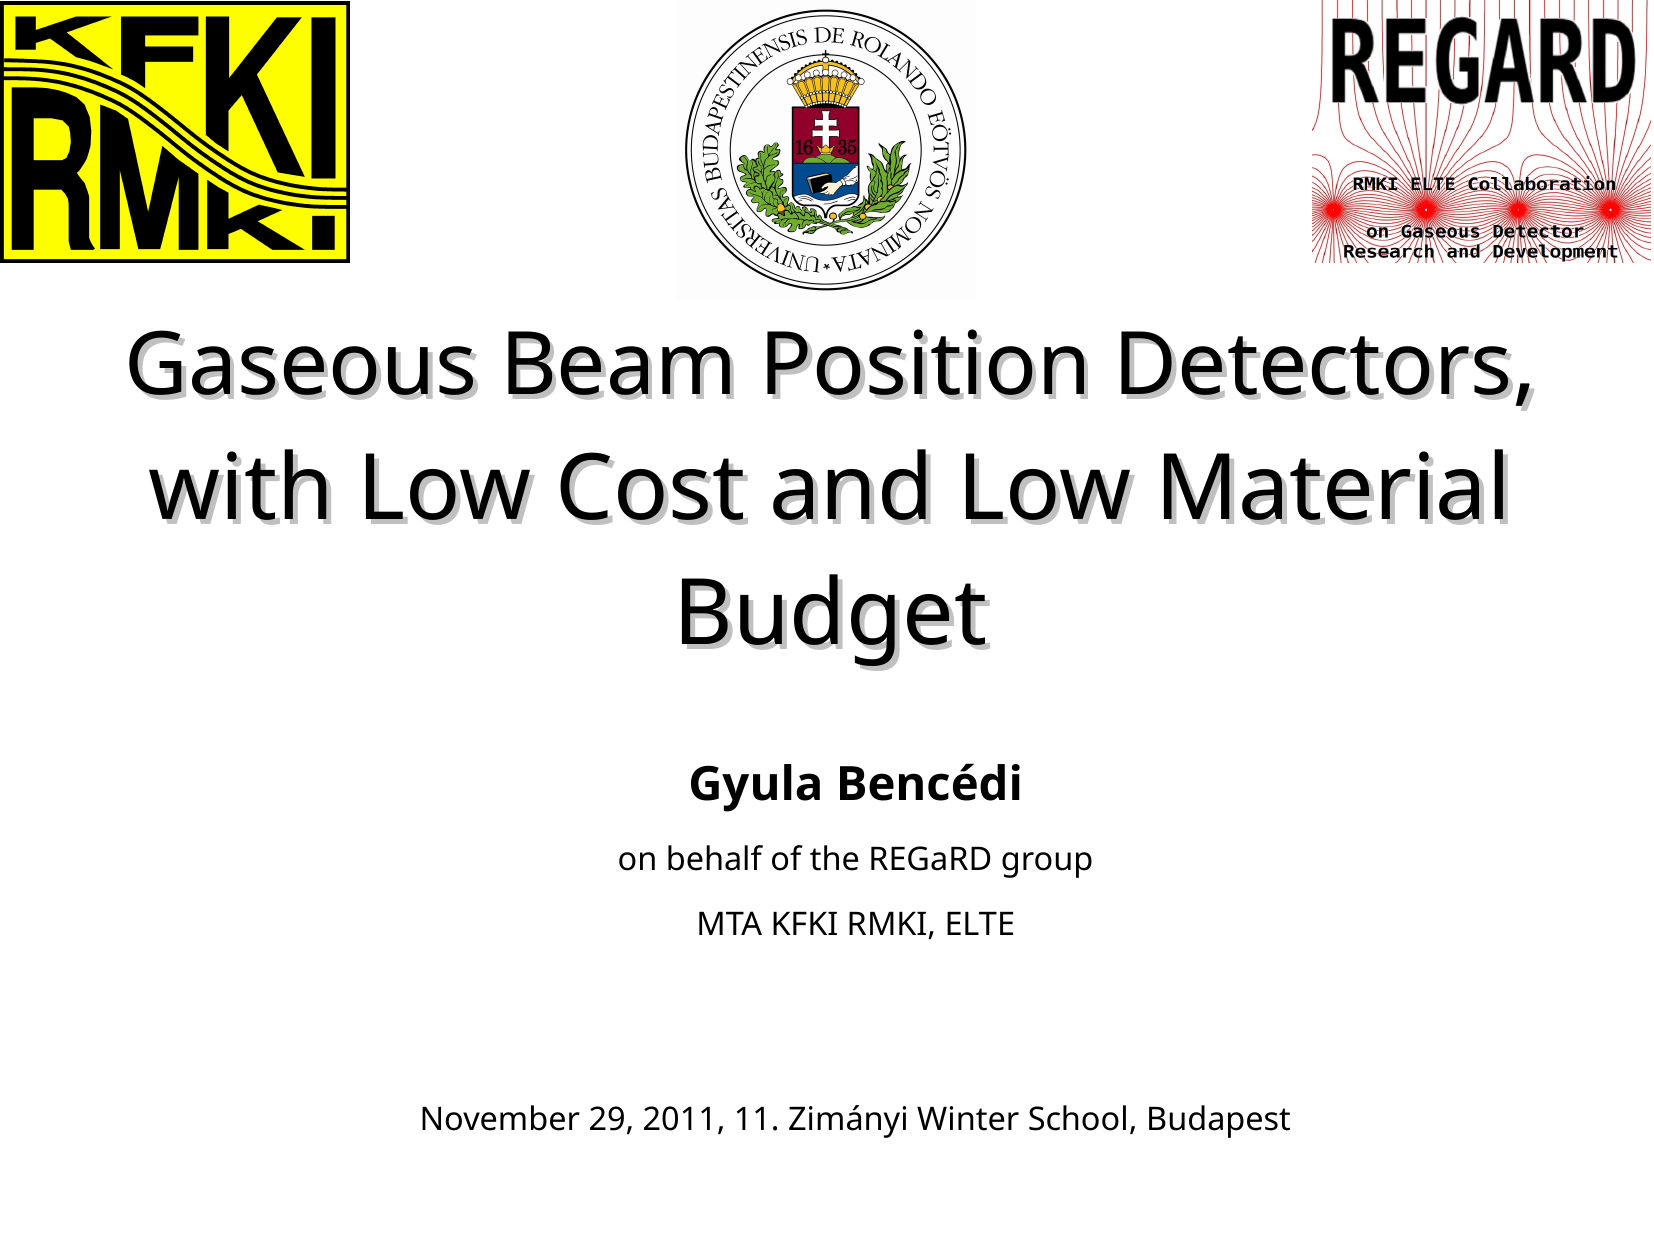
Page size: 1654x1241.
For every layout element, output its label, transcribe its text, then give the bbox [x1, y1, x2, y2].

picture [0, 1, 350, 263]
list Gyula Bencédi on behalf of the REGaRD group MTA KFKI RMKI, ELTE November 29, 2011, 11. Zimányi Winter School, Budapest [86, 750, 1575, 1141]
title Gaseous Beam Position Detectors, with Low Cost and Low Material Budget [86, 292, 1575, 676]
picture [1312, 0, 1651, 263]
picture [675, 0, 976, 301]
